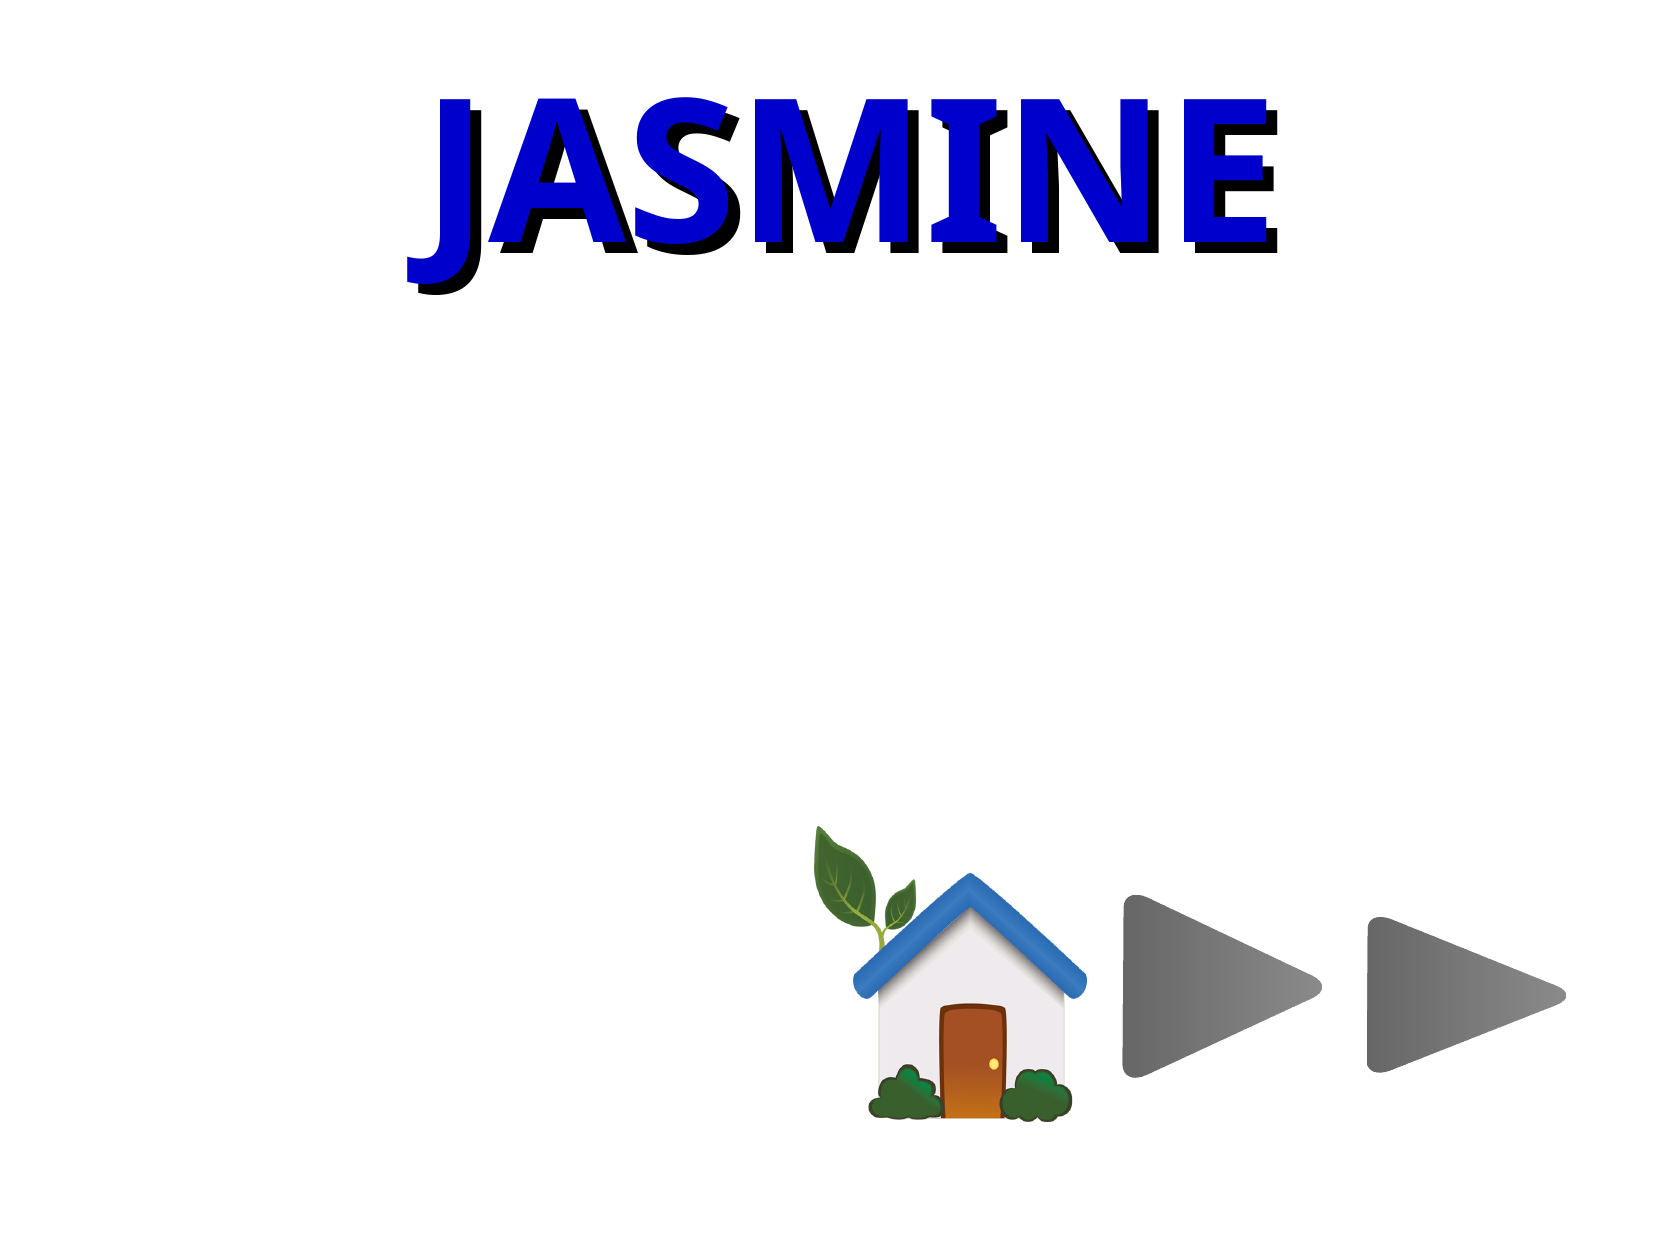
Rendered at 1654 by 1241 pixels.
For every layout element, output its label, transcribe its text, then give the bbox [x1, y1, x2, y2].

picture [1354, 909, 1579, 1081]
picture [814, 826, 1087, 1123]
title JASMINE [106, 37, 1595, 288]
picture [1110, 885, 1335, 1087]
